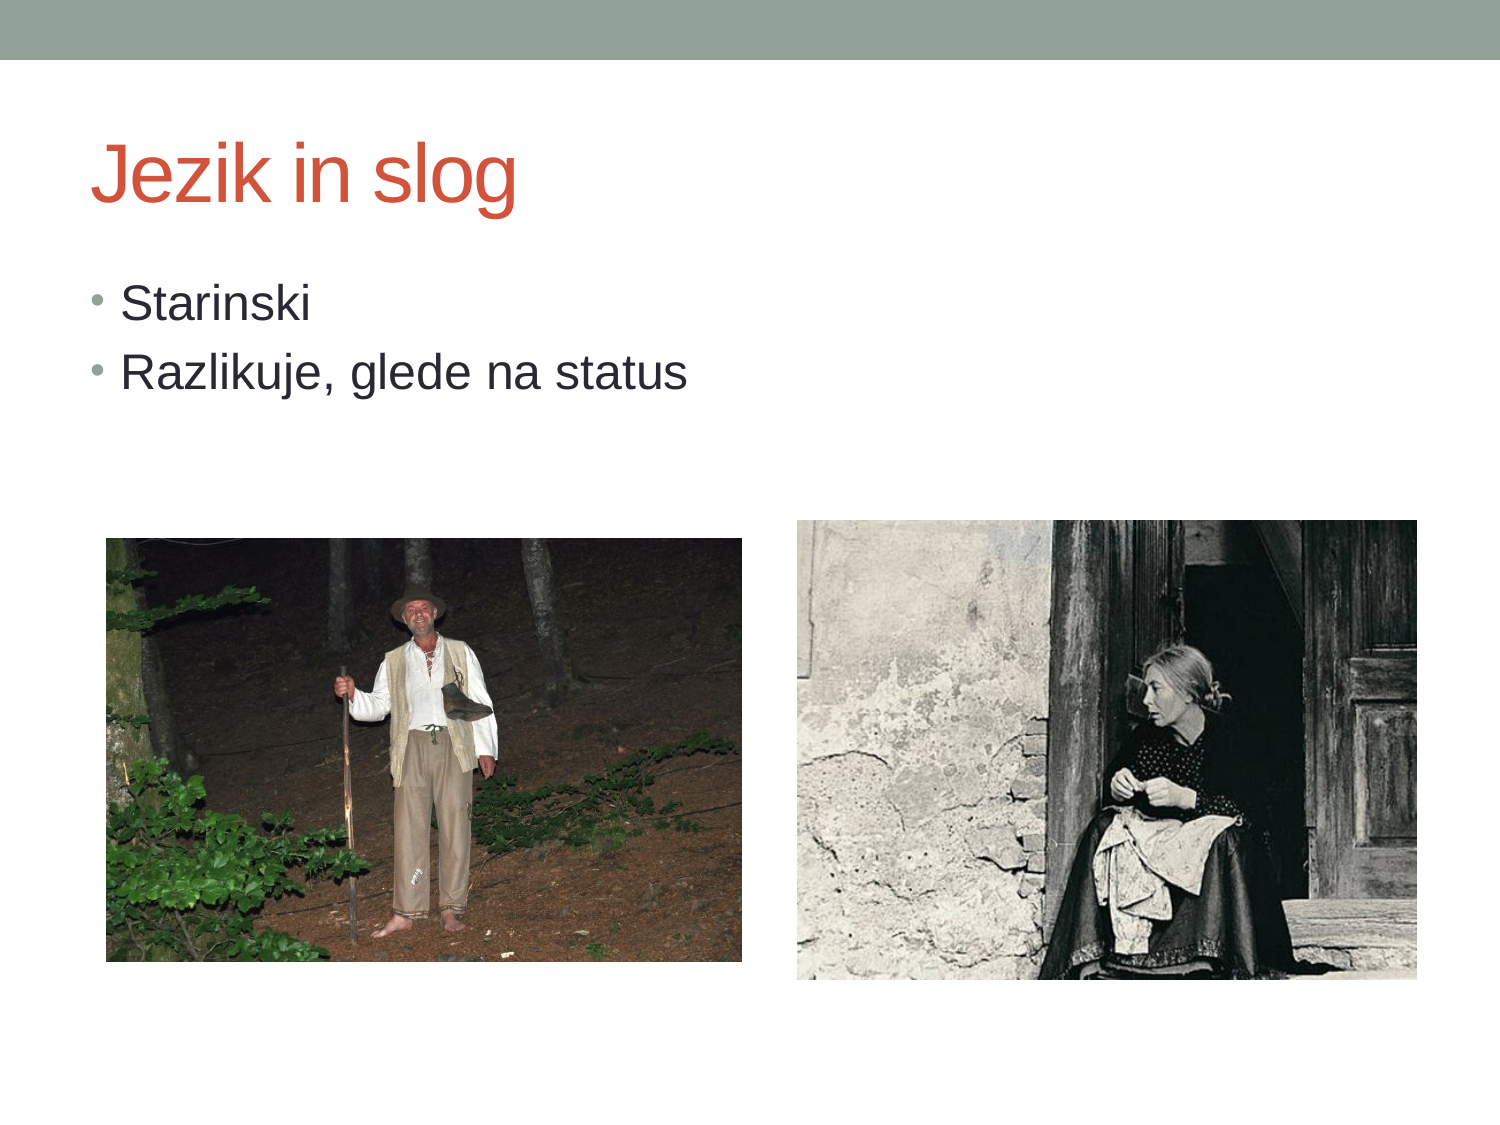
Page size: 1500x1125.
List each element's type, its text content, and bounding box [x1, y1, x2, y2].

title Jezik in slog [75, 87, 1425, 250]
picture [797, 520, 1417, 980]
picture [106, 538, 742, 962]
list Starinski Razlikuje, glede na status [75, 262, 1425, 1063]
